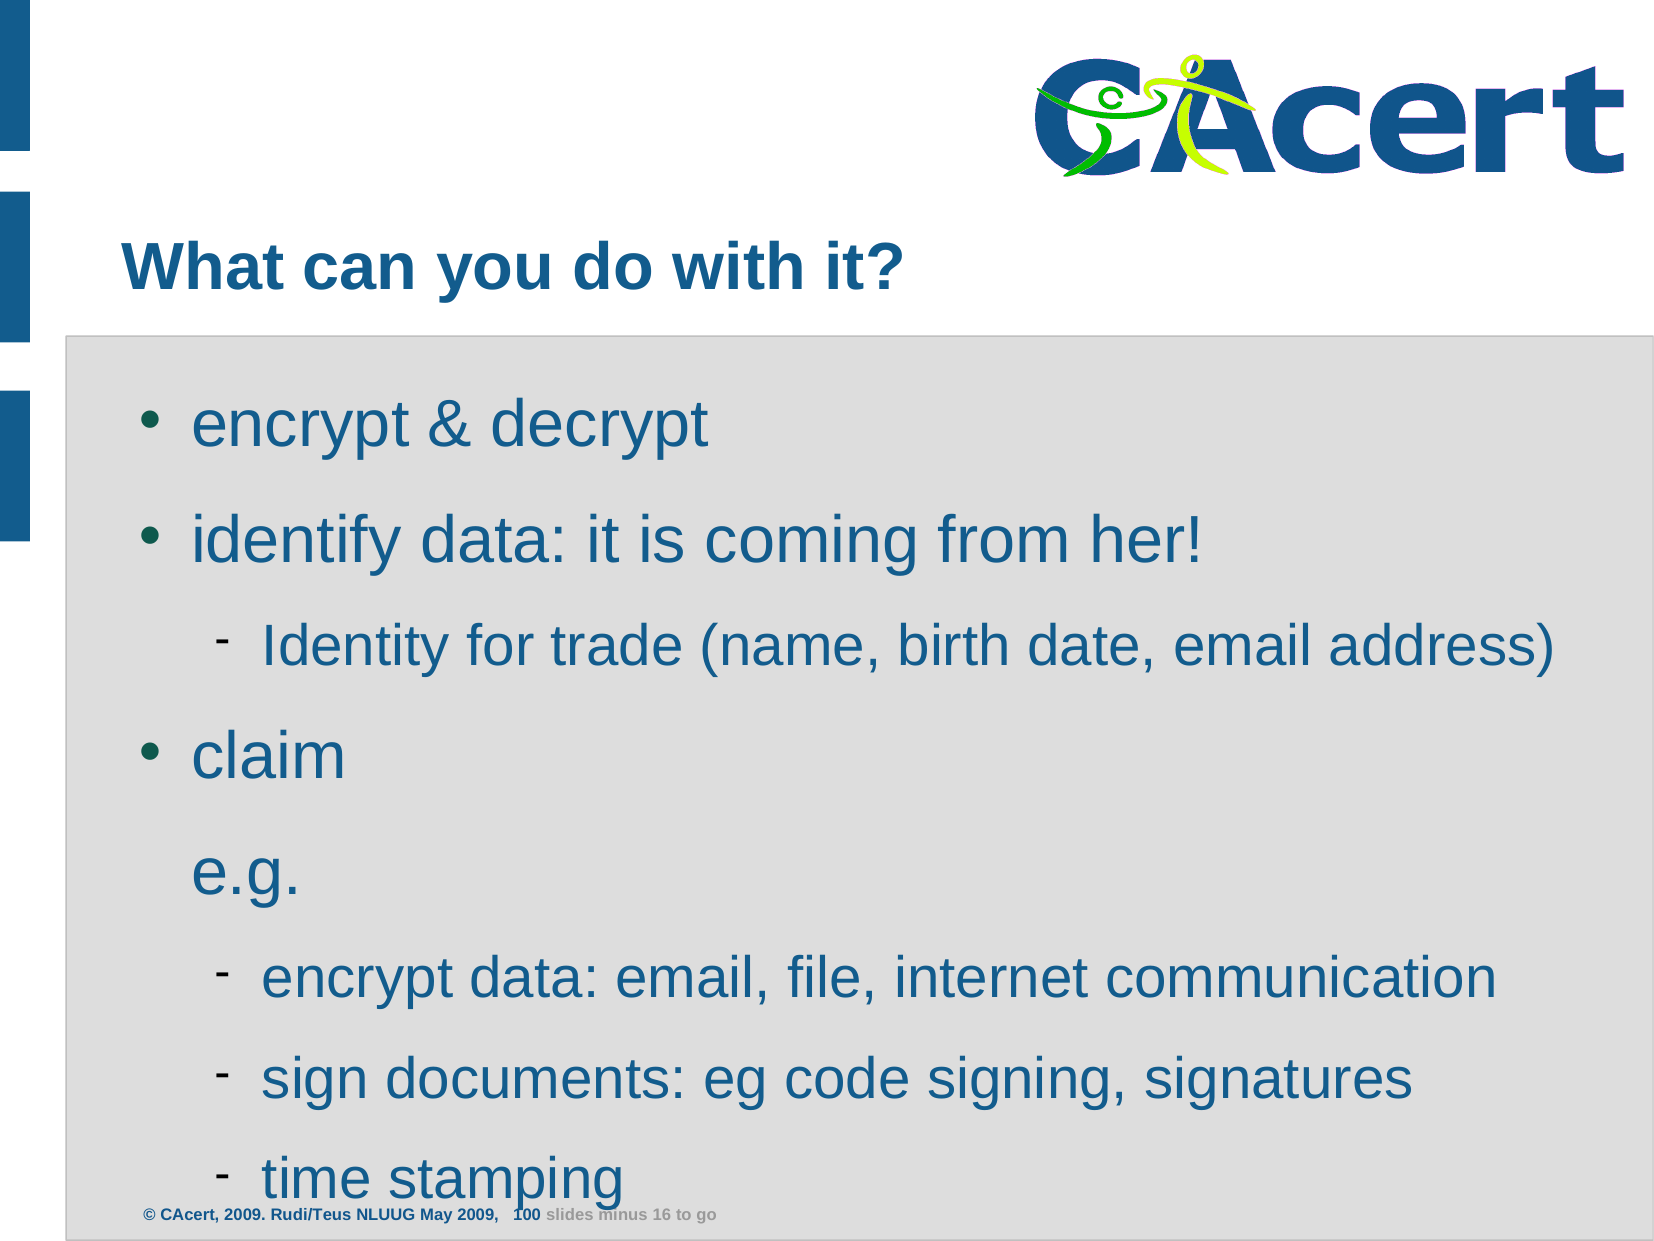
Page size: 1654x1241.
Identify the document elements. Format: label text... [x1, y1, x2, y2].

picture [1033, 53, 1625, 178]
list encrypt & decrypt identify data: it is coming from her! Identity for trade (name, birth date, email address) claim e.g. encrypt data: email, file, internet communication sign documents: eg code signing, signatures time stamping [121, 344, 1594, 1238]
title What can you do with it? [121, 177, 1533, 315]
